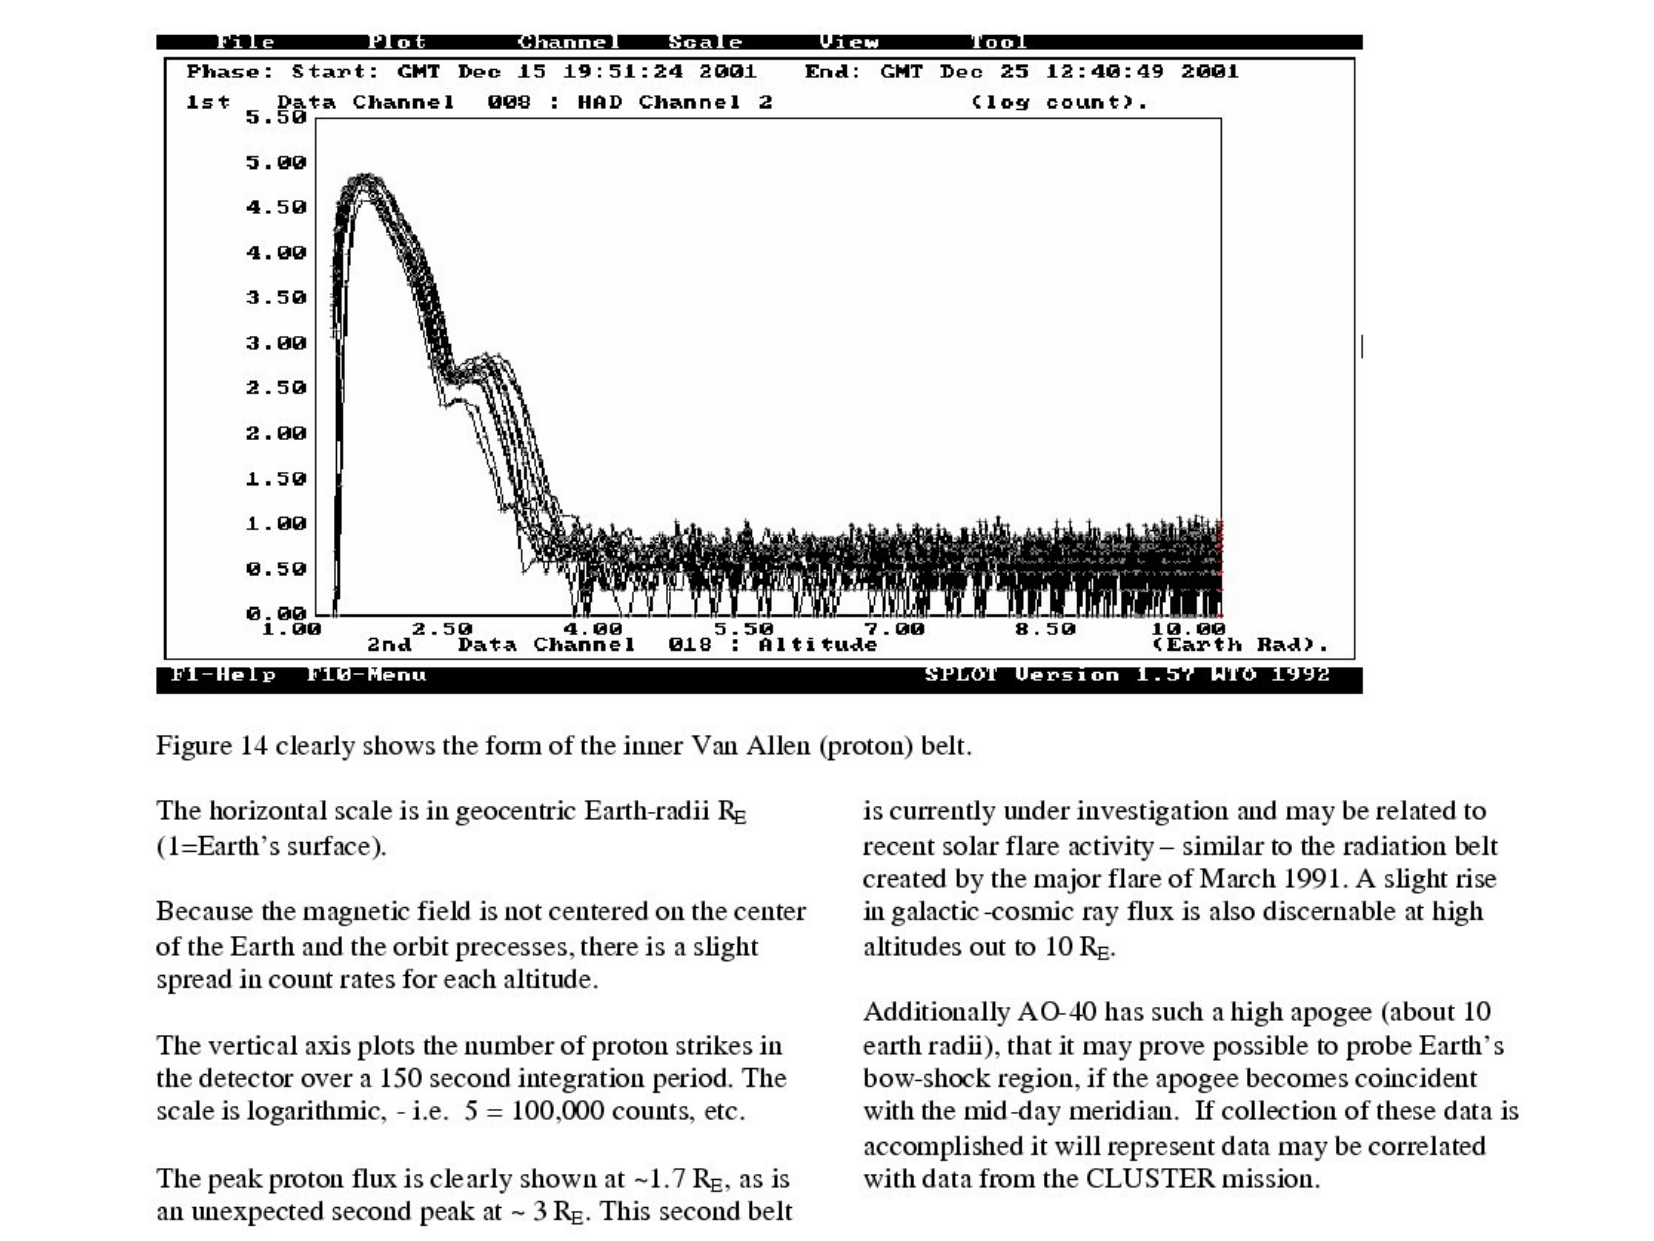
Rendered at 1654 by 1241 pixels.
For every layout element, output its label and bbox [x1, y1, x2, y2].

picture [124, 4, 1541, 1241]
